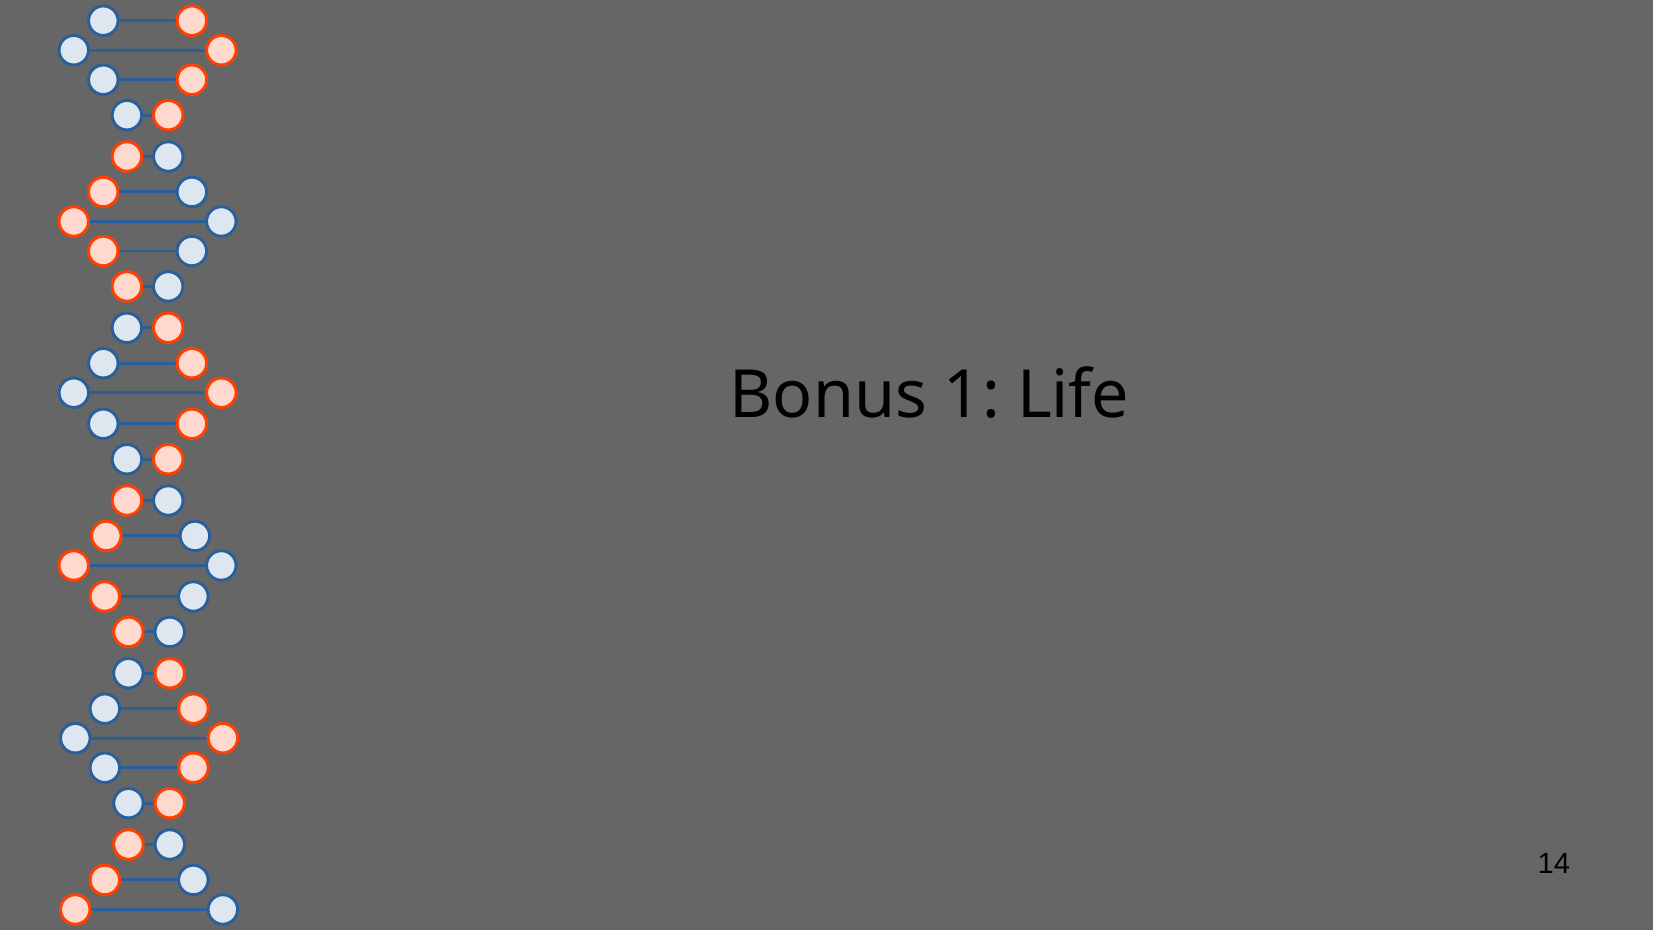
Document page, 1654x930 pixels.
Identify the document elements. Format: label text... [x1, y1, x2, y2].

subtitle Bonus 1: Life [265, 35, 1594, 748]
